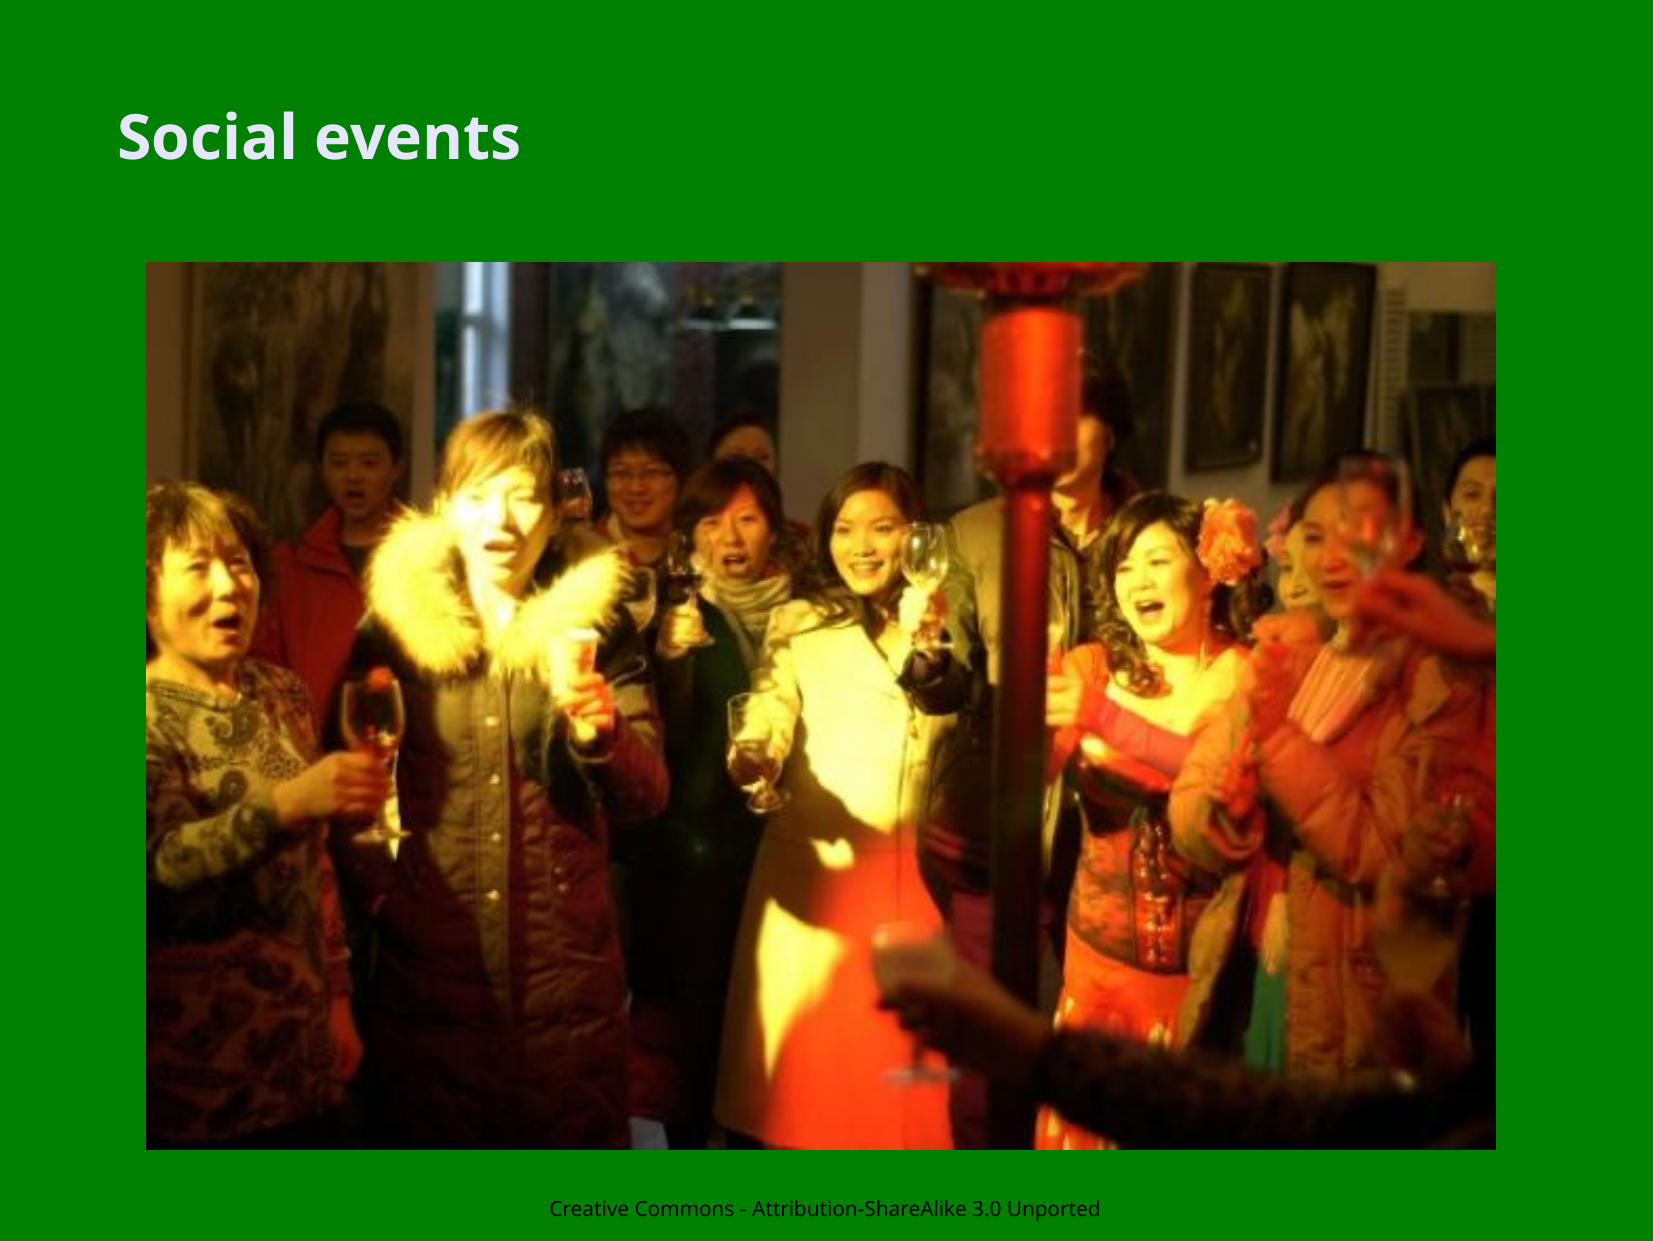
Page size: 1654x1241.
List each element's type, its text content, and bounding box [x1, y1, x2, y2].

picture [146, 262, 1496, 1150]
text_box Social events [102, 85, 535, 175]
